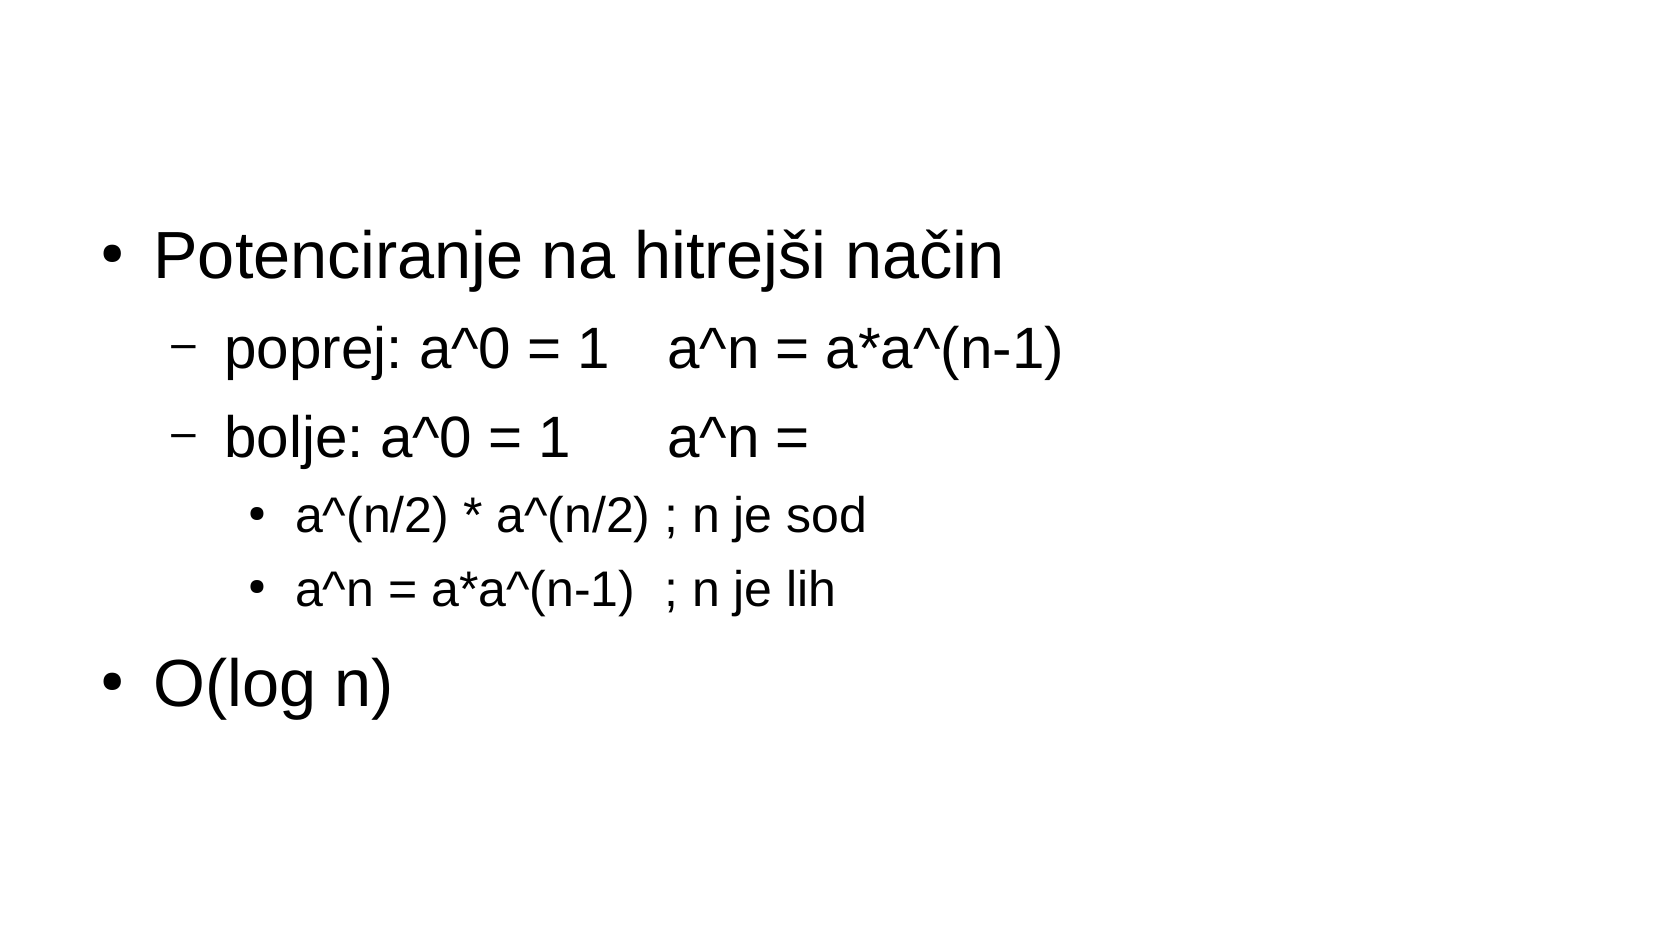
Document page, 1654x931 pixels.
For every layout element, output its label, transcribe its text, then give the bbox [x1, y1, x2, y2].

list Potenciranje na hitrejši način poprej: a^0 = 1 a^n = a*a^(n-1) bolje: a^0 = 1 a^n = a^(n/2) * a^(n/2) ; n je sod a^n = a*a^(n-1) ; n je lih O(log n) [82, 217, 1571, 758]
